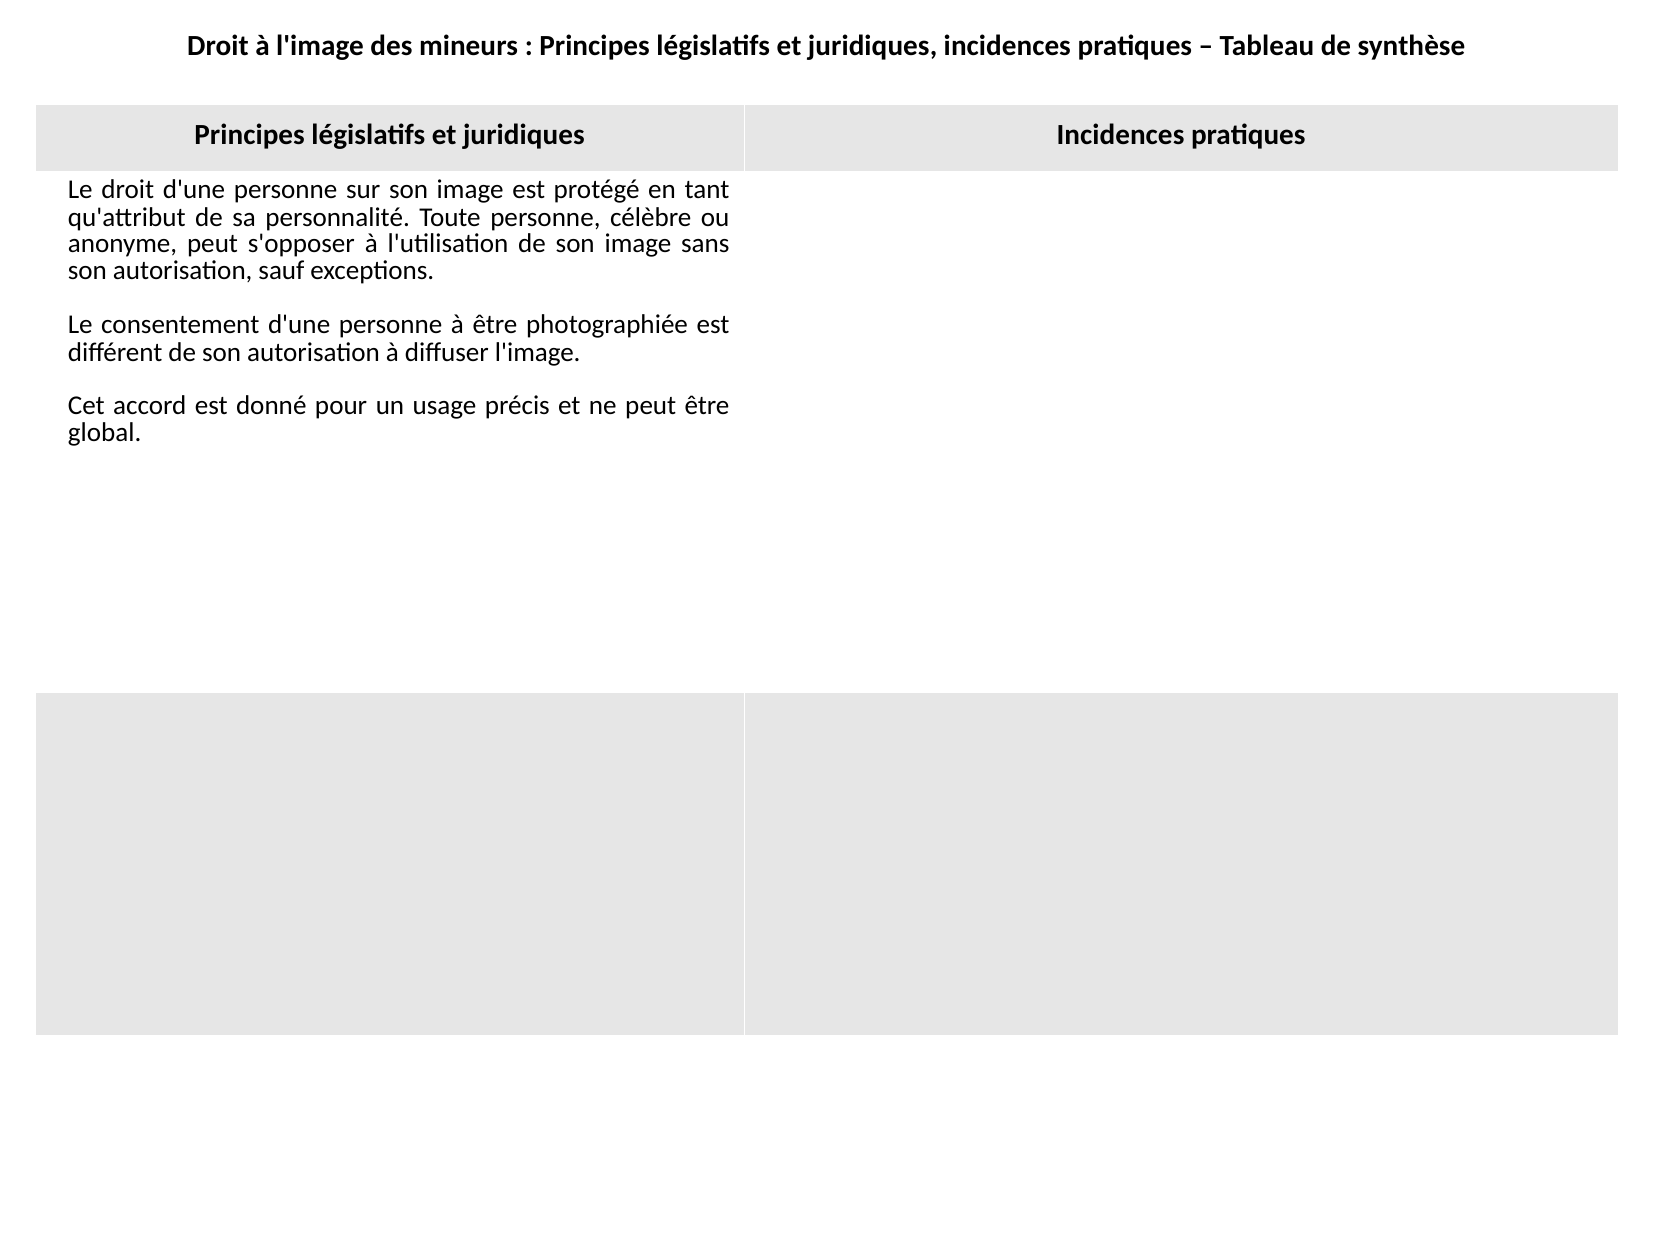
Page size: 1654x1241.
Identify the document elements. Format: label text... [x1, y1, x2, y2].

table_header Droit à l'image des mineurs : Principes législatifs et juridiques, incidences pratiques – Tableau de synthèse [36, 27, 1618, 104]
table_cell [36, 1036, 744, 1193]
table_cell [36, 693, 744, 1035]
table_cell [745, 172, 1618, 692]
table_cell Incidences pratiques [745, 105, 1618, 171]
table_cell Le droit d'une personne sur son image est protégé en tant qu'attribut de sa personnalité. Toute personne, célèbre ou anonyme, peut s'opposer à l'utilisation de son image sans son autorisation, sauf exceptions. Le consentement d'une personne à être photographiée est différent de son autorisation à diffuser l'image. Cet accord est donné pour un usage précis et ne peut être global. [36, 172, 744, 692]
table_cell [745, 693, 1618, 1035]
table_cell [745, 1036, 1618, 1193]
table_cell Principes législatifs et juridiques [36, 105, 744, 171]
